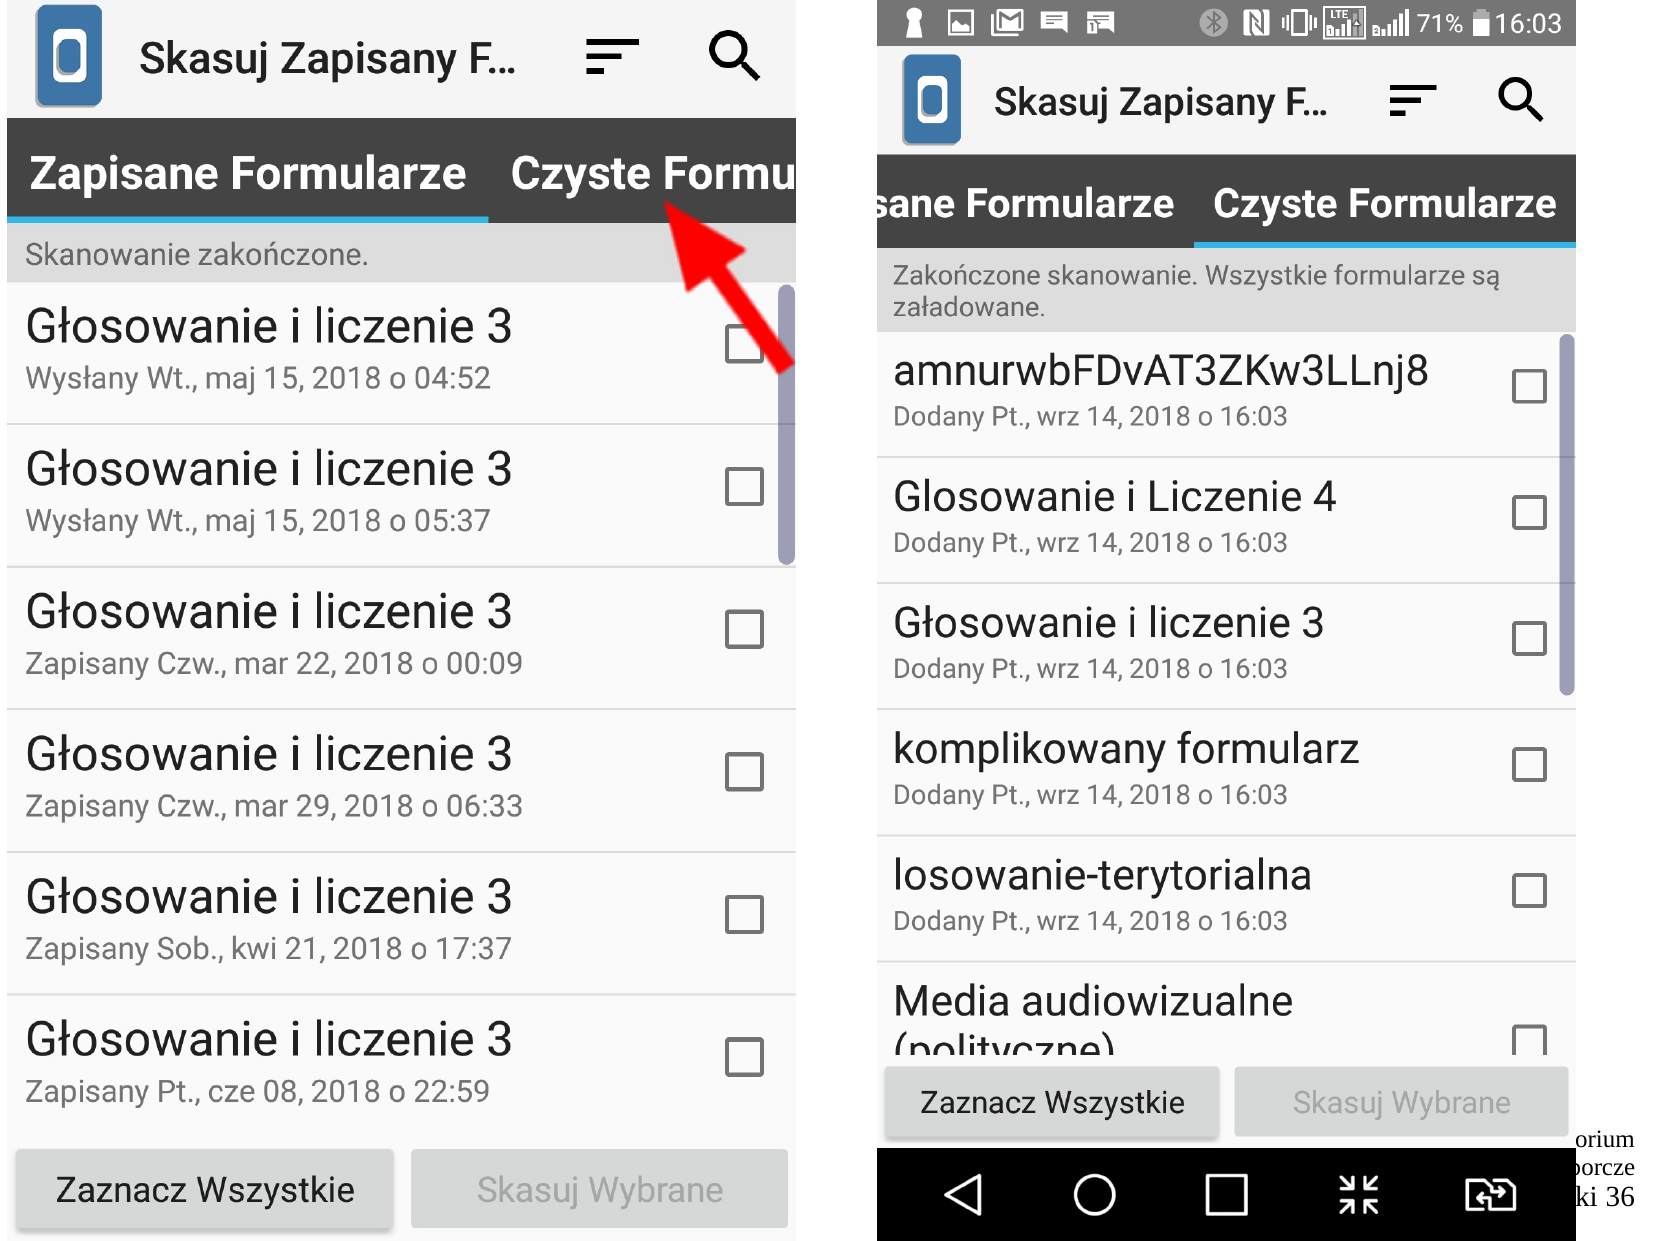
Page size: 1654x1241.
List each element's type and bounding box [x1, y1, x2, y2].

picture [877, 0, 1576, 1241]
picture [7, 0, 796, 1241]
